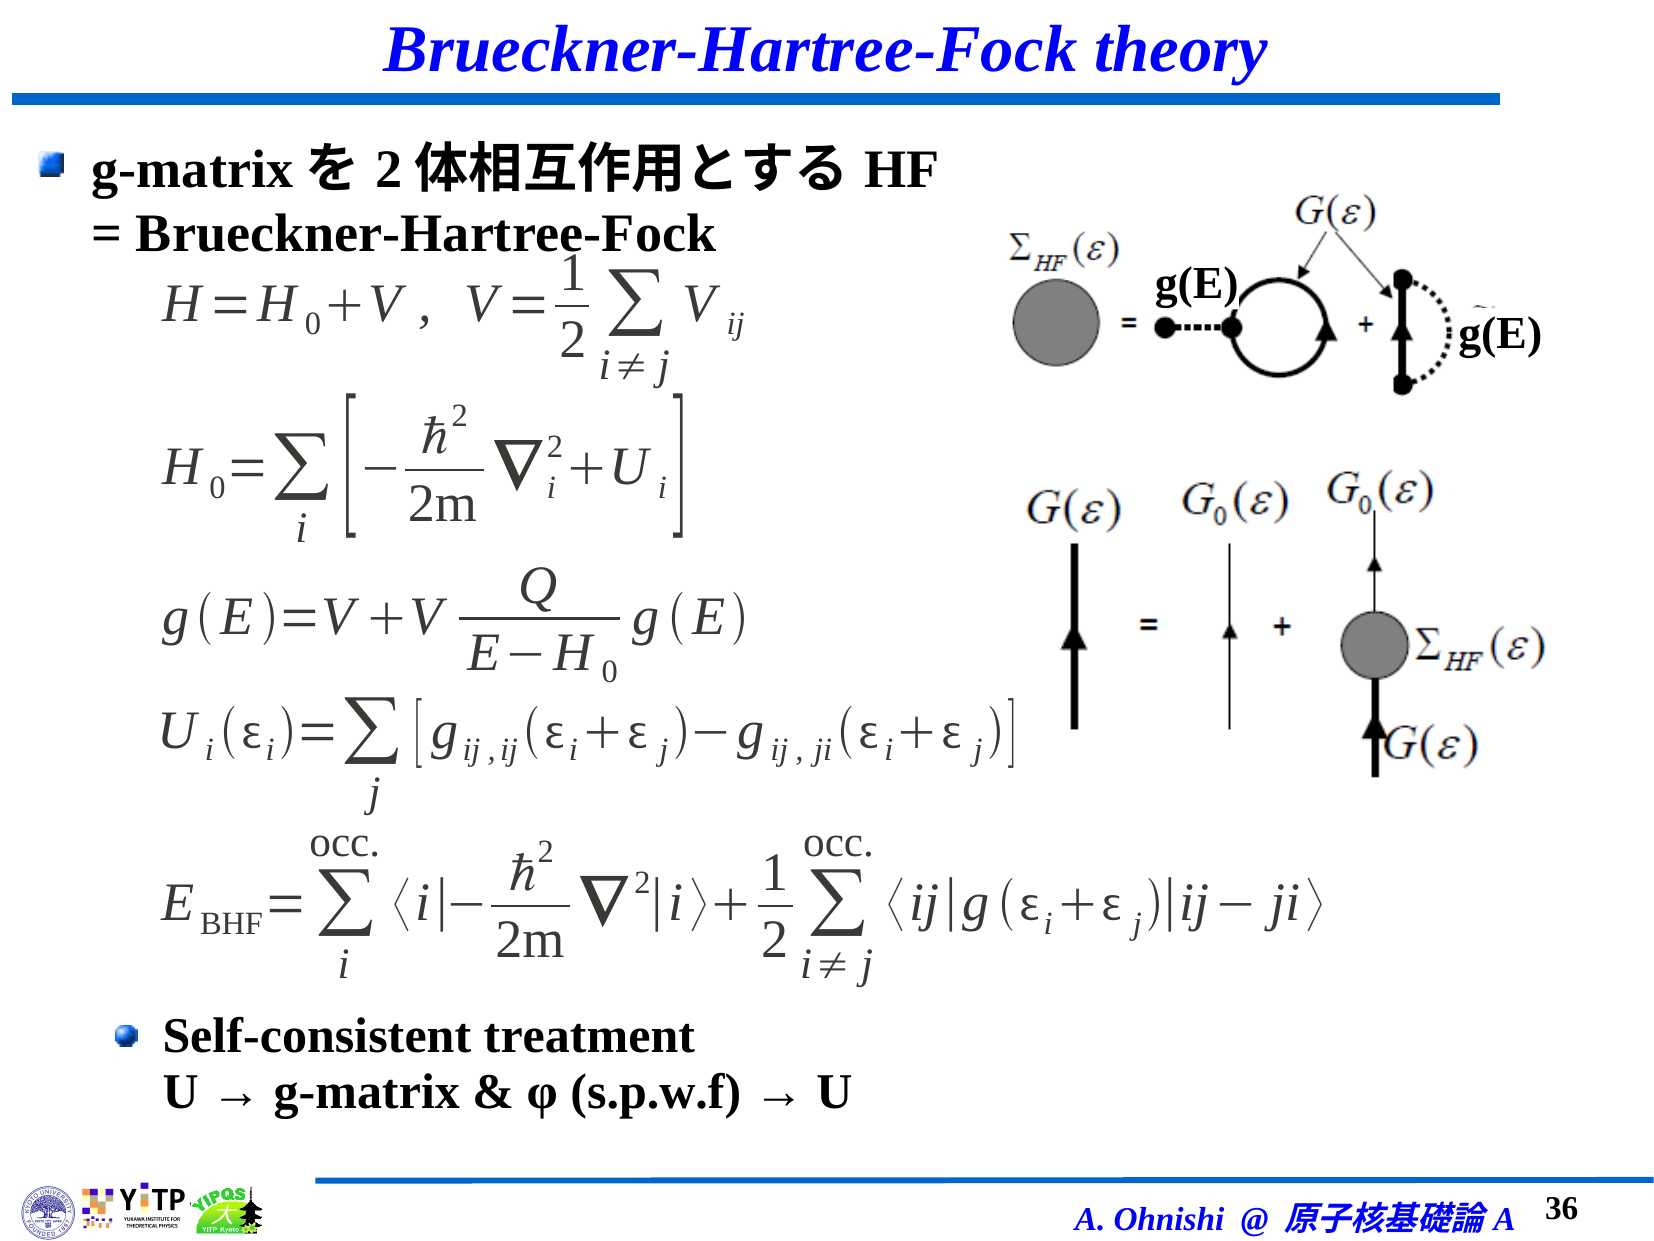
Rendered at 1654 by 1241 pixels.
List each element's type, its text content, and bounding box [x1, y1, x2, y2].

picture [988, 174, 1572, 785]
picture [77, 1179, 263, 1234]
chart [151, 242, 1331, 988]
picture [20, 1185, 76, 1241]
text_box g(E) [1458, 308, 1543, 430]
list g-matrixを2体相互作用とするHF = Brueckner-Hartree-Fock Self-consistent treatment U → g-matrix & φ (s.p.w.f) → U [20, 124, 970, 1137]
title Brueckner-Hartree-Fock theory [0, 0, 1654, 99]
